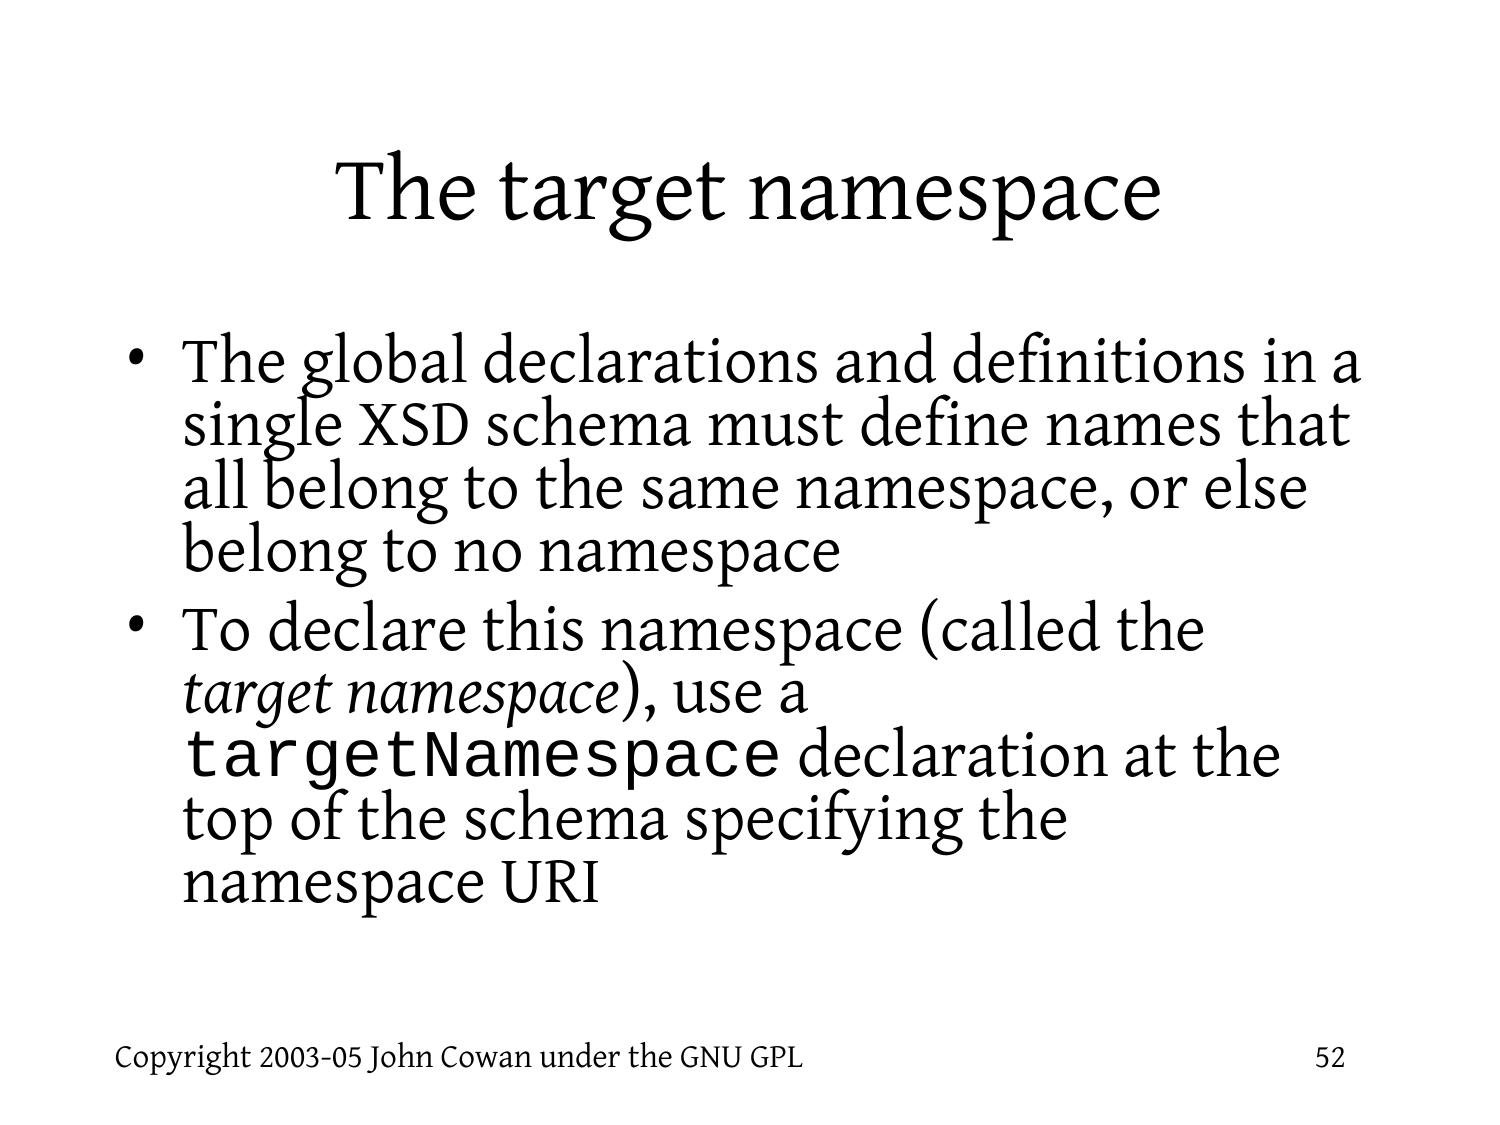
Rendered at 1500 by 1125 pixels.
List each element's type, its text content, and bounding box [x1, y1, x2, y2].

title The target namespace [112, 99, 1388, 288]
list The global declarations and definitions in a single XSD schema must define names that all belong to the same namespace, or else belong to no namespace To declare this namespace (called the target namespace), use a targetNamespace declaration at the top of the schema specifying the namespace URI [112, 324, 1388, 1011]
